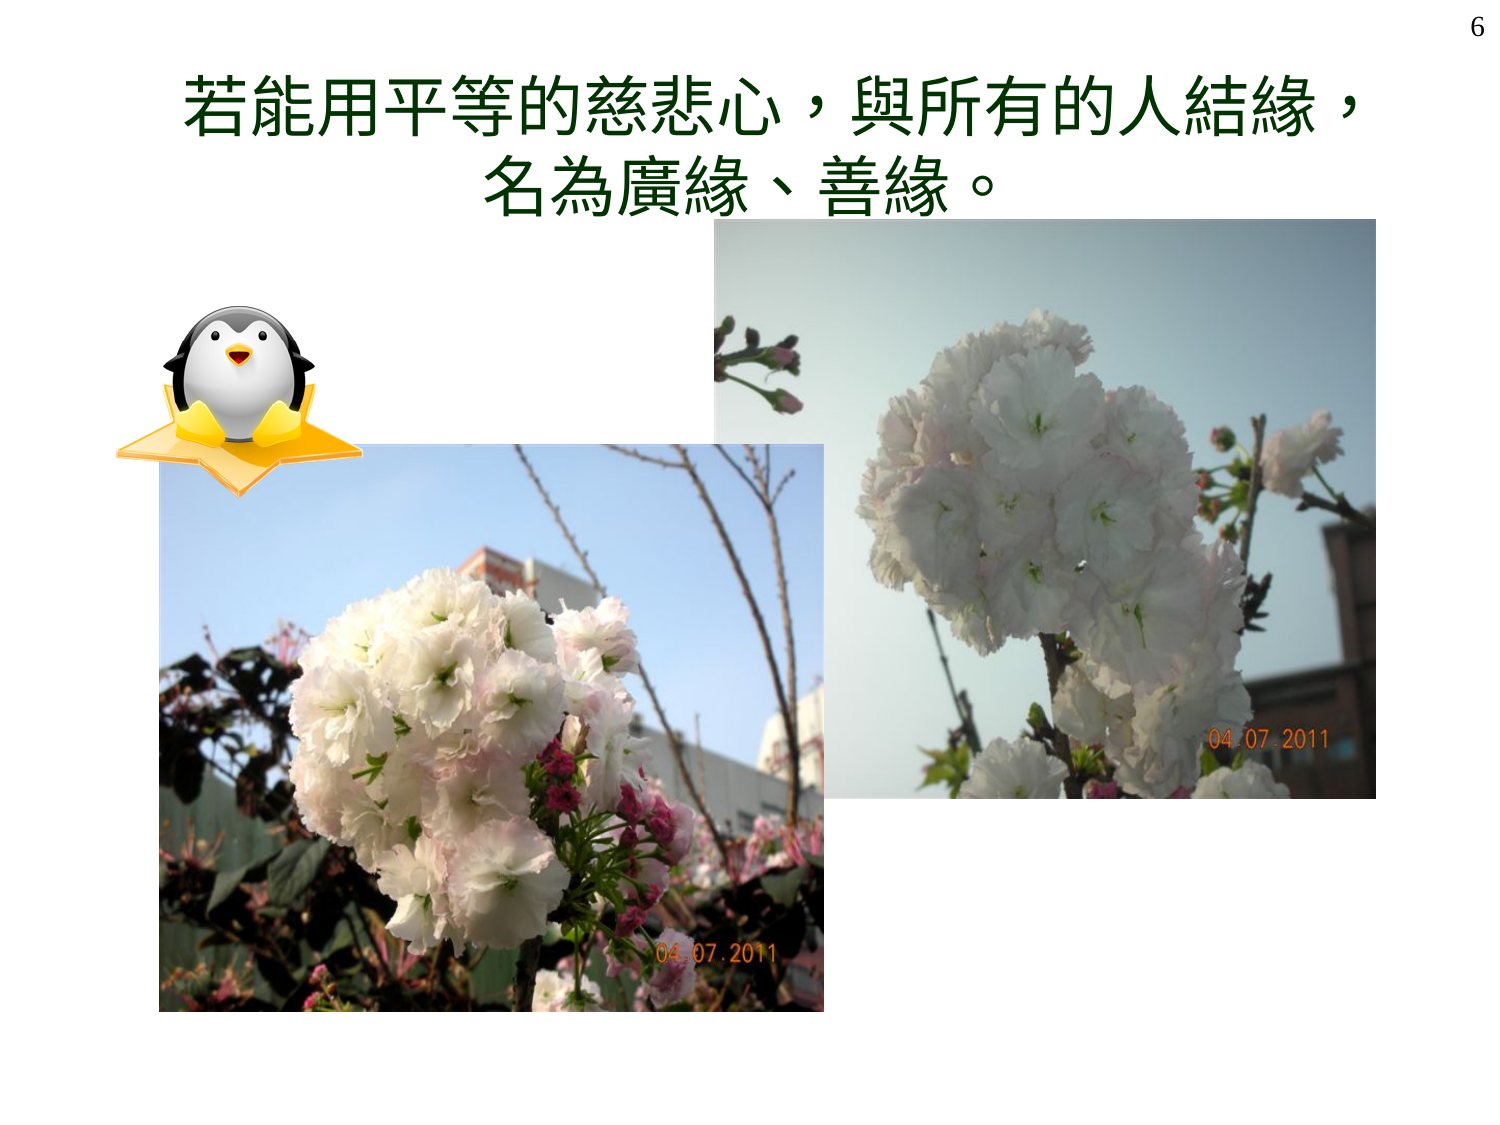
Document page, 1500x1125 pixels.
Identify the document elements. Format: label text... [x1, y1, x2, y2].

text_box <編號> [1249, 0, 1500, 76]
title 若能用平等的慈悲心，與所有的人結緣，名為廣緣、善緣。 [137, 56, 1363, 232]
picture [112, 219, 1376, 1012]
